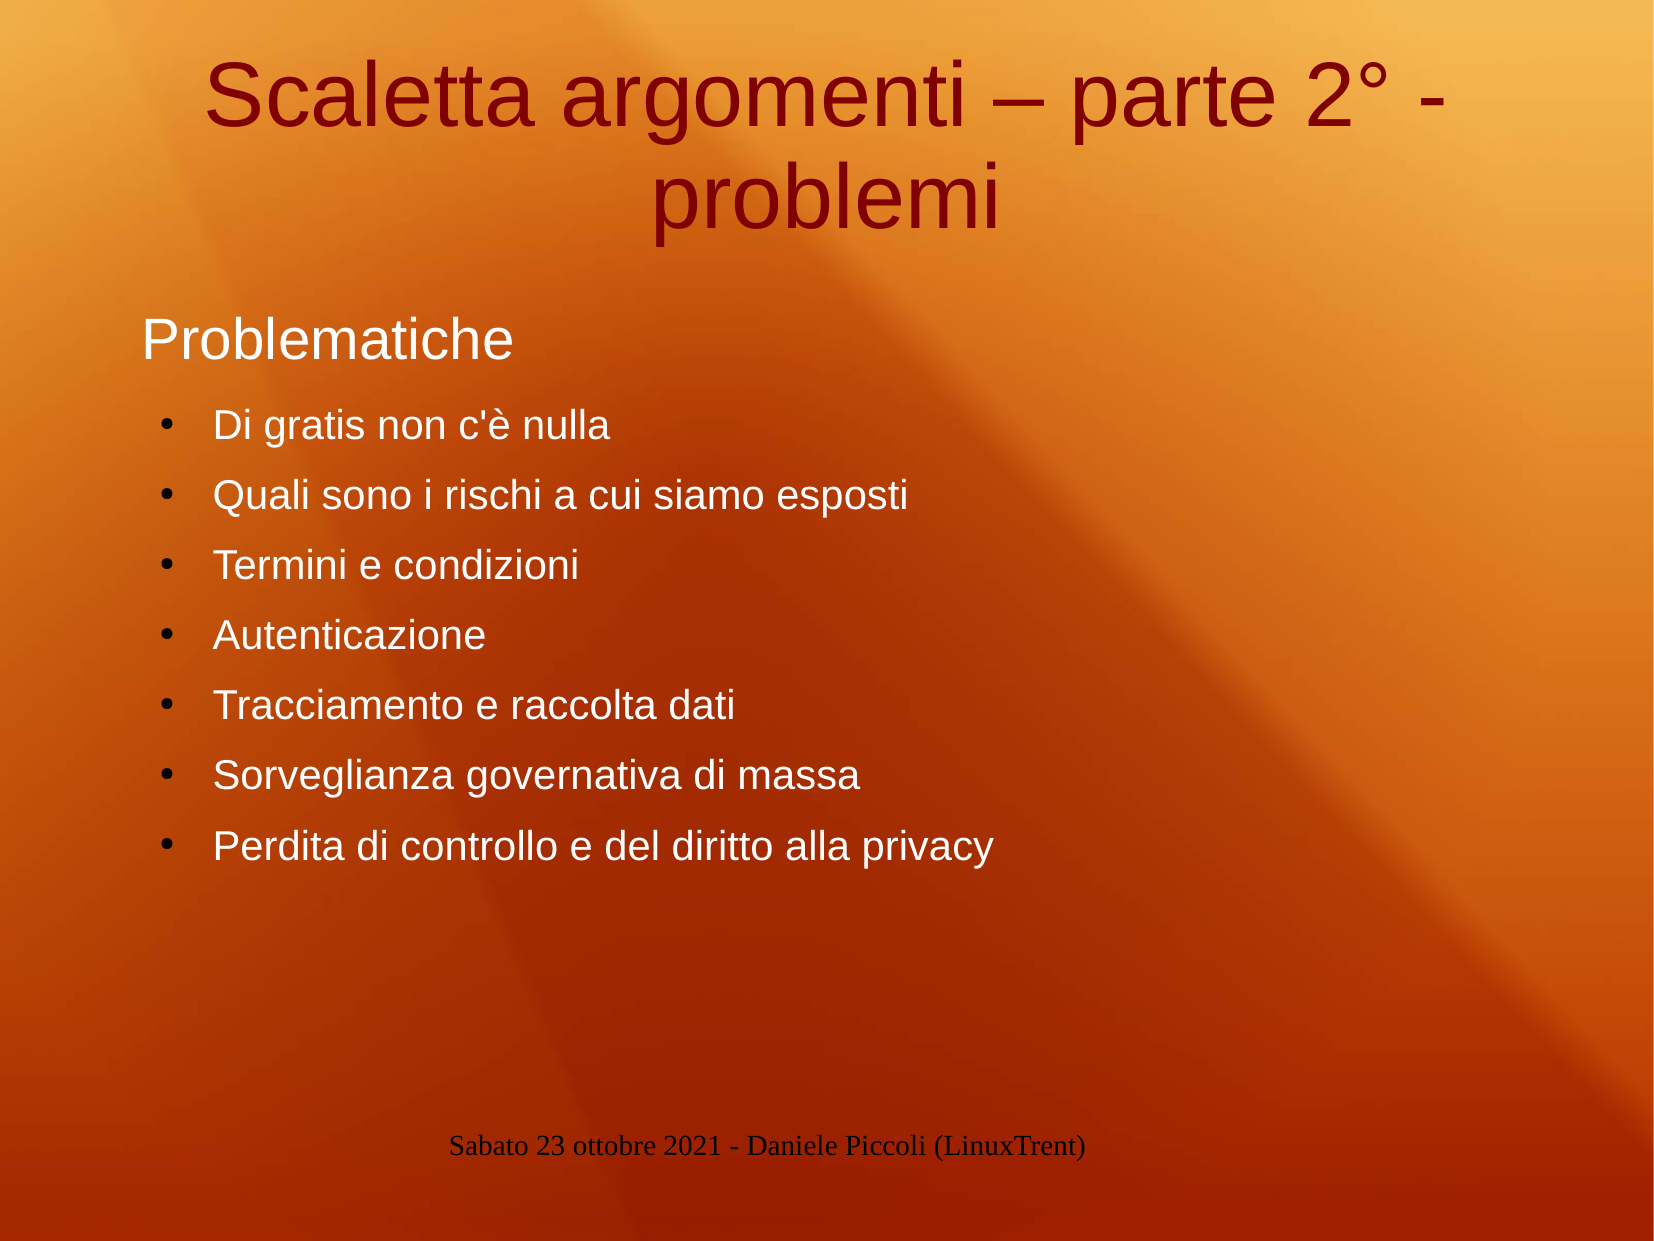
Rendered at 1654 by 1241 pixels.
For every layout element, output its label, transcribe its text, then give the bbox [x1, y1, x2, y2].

list Problematiche Di gratis non c'è nulla Quali sono i rischi a cui siamo esposti Termini e condizioni Autenticazione Tracciamento e raccolta dati Sorveglianza governativa di massa Perdita di controllo e del diritto alla privacy [70, 307, 1560, 965]
title Scaletta argomenti – parte 2° - problemi [82, 42, 1571, 249]
picture [0, 0, 1654, 1241]
